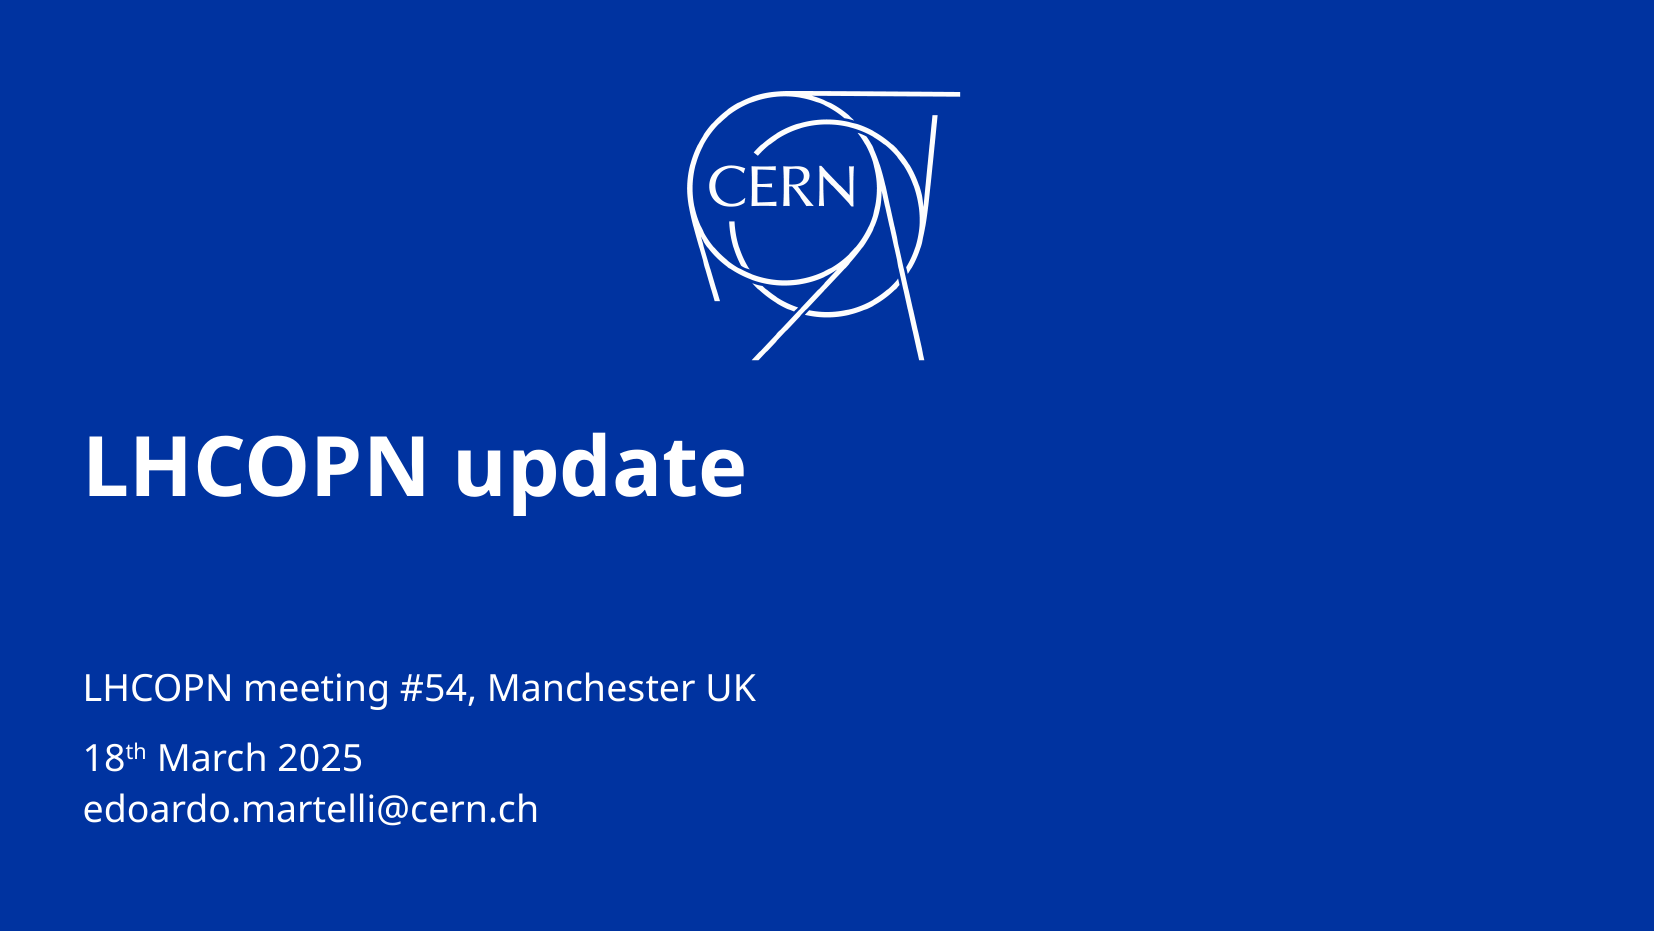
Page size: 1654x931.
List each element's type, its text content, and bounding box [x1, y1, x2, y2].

list LHCOPN meeting #54, Manchester UK 18th March 2025 edoardo.martelli@cern.ch [82, 661, 1571, 898]
title LHCOPN update [82, 407, 1571, 603]
picture [679, 82, 971, 372]
